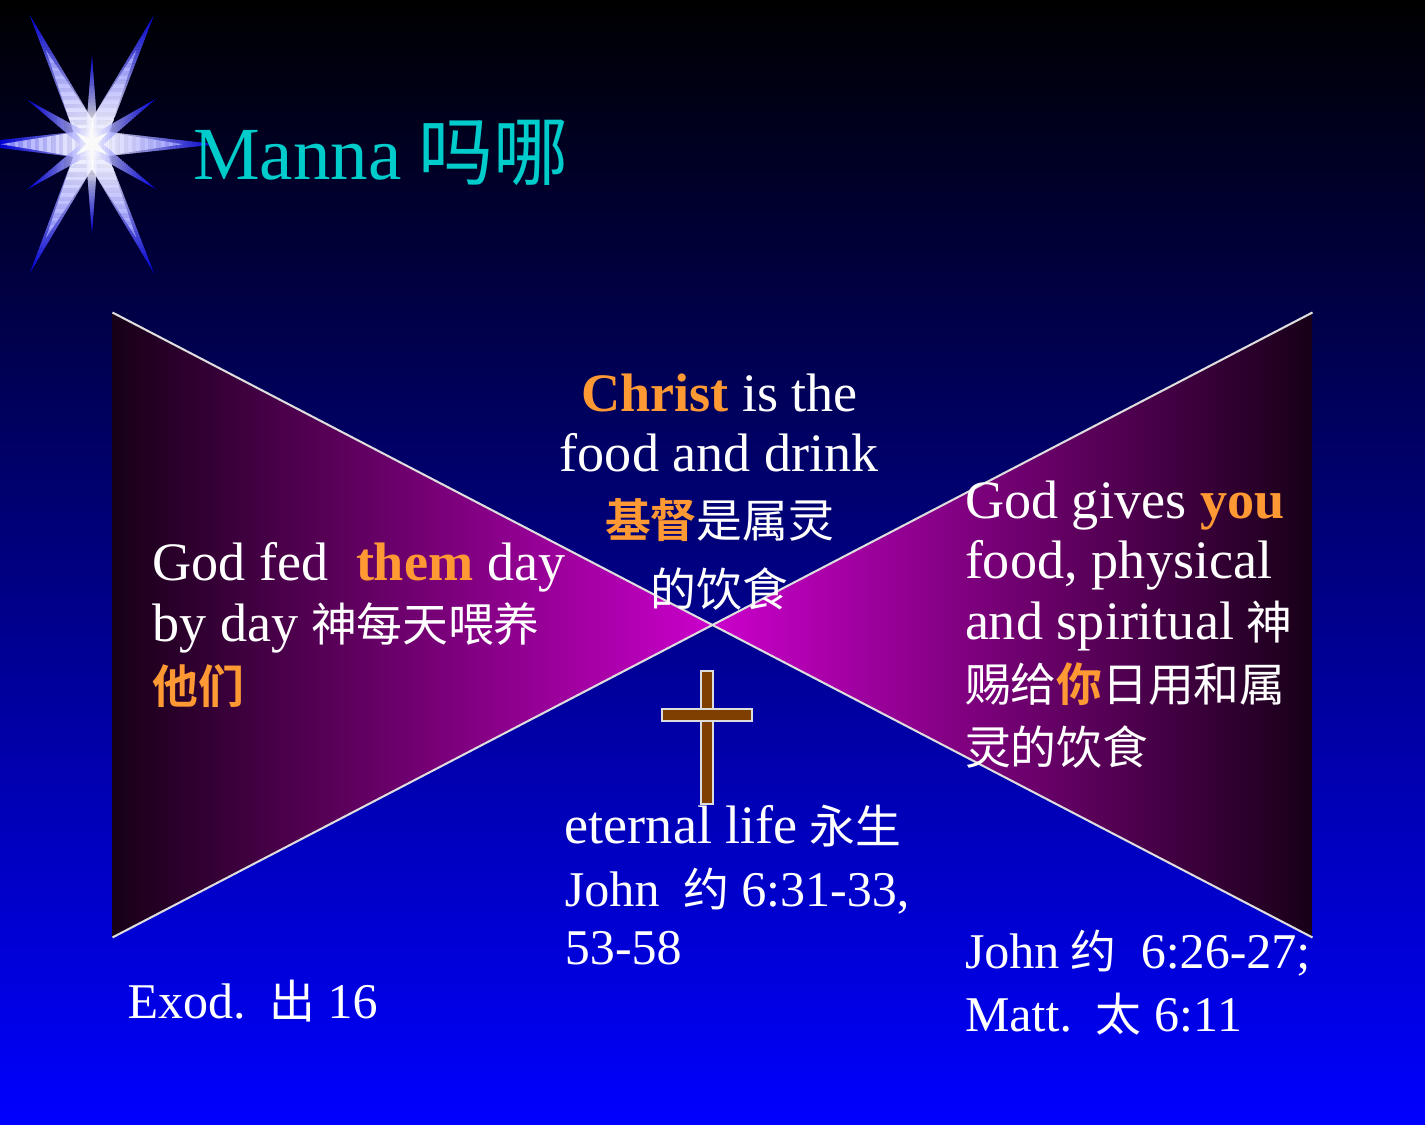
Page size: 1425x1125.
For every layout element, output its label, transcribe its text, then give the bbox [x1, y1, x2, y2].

text_box [588, 628, 702, 688]
text_box [1030, 314, 1313, 462]
title Manna吗哪 [178, 56, 1390, 244]
text_box God fed them day by day神每天喂养他们 [137, 524, 588, 726]
text_box [723, 504, 949, 746]
text_box Christ is the food and drink 基督是属灵 的饮食 [518, 355, 921, 628]
text_box Exod. 出16 [112, 962, 426, 1041]
text_box [1026, 786, 1313, 912]
text_box John约 6:26-27; Matt. 太6:11 [949, 912, 1350, 1053]
text_box [112, 314, 514, 936]
text_box eternal life永生 John 约6:31-33, 53-58 [549, 787, 963, 983]
text_box God gives you food, physical and spiritual神赐给你日用和属灵的饮食 [949, 462, 1338, 786]
text_box [661, 671, 753, 787]
